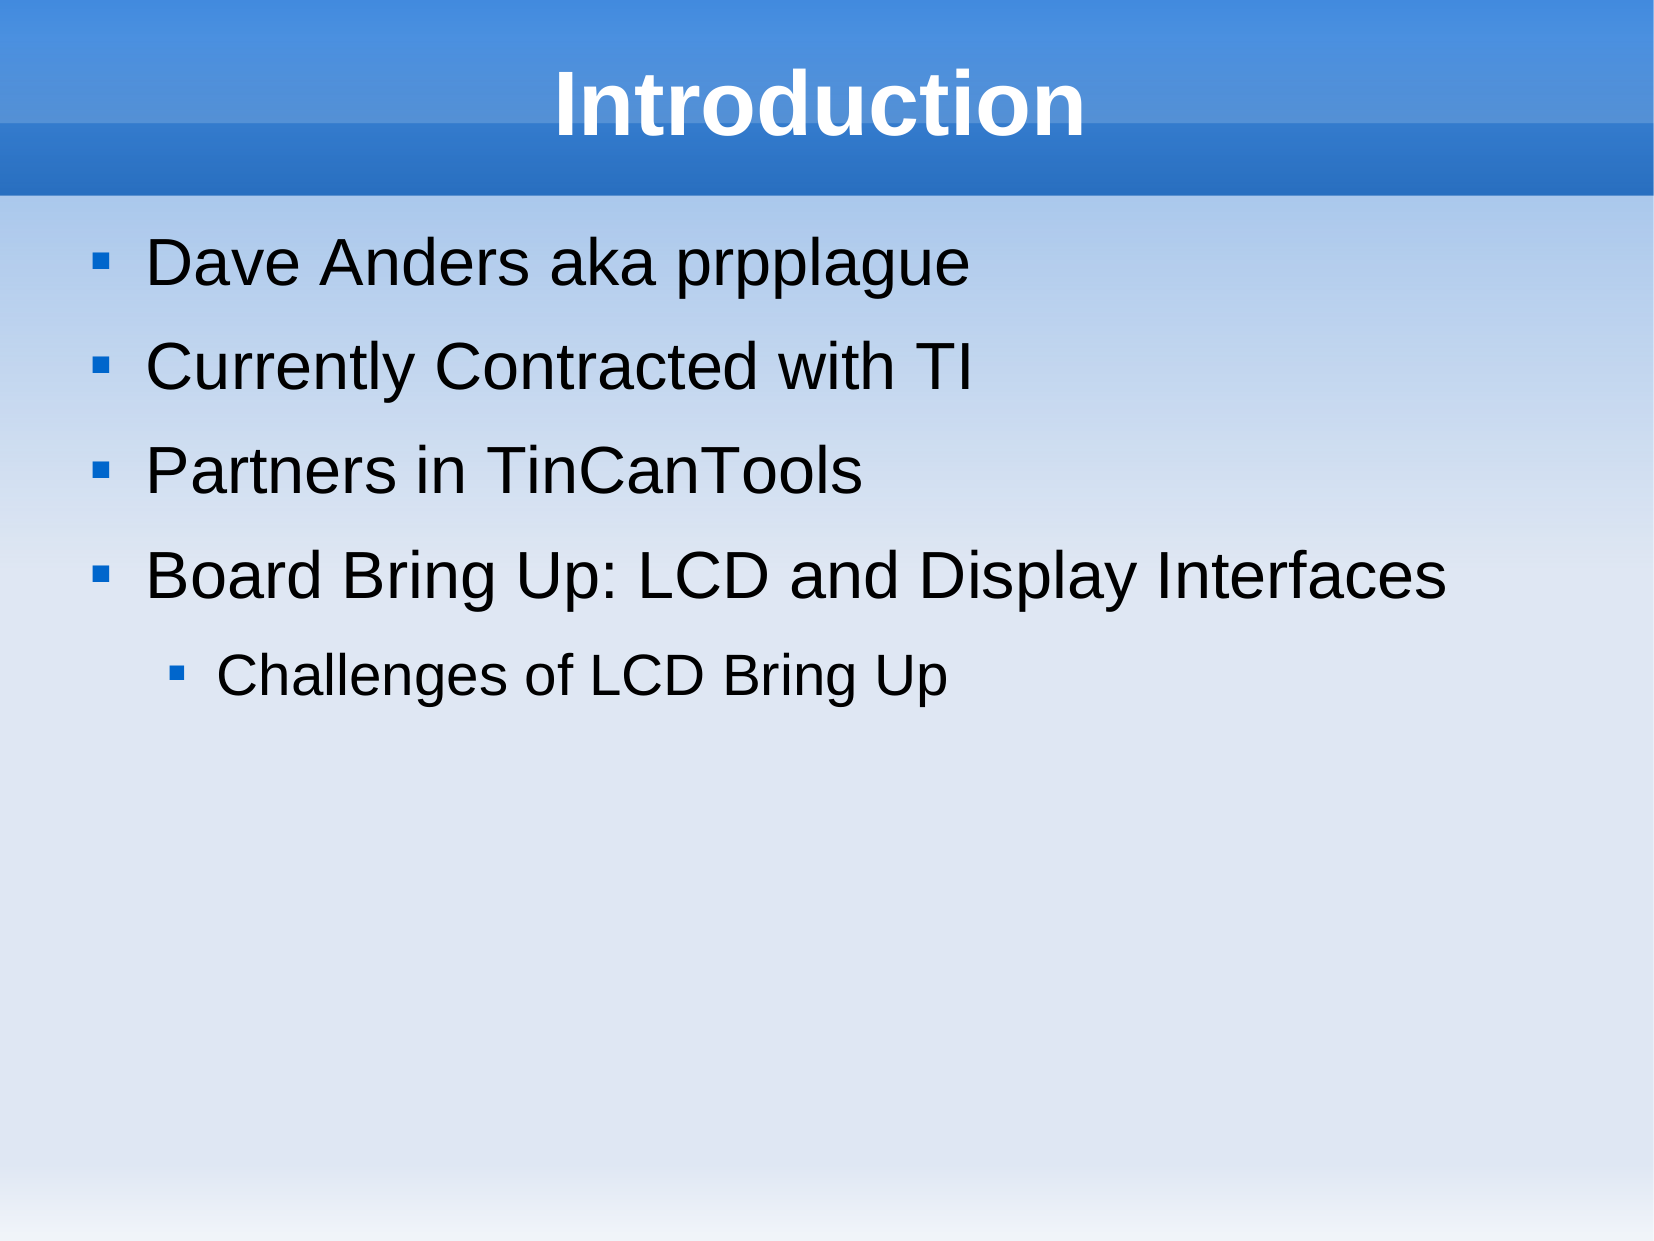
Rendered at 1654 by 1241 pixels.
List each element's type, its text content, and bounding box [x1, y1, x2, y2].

picture [0, 0, 1654, 1241]
title Introduction [76, 0, 1565, 208]
list Dave Anders aka prpplague Currently Contracted with TI Partners in TinCanTools Board Bring Up: LCD and Display Interfaces Challenges of LCD Bring Up [75, 225, 1564, 1044]
